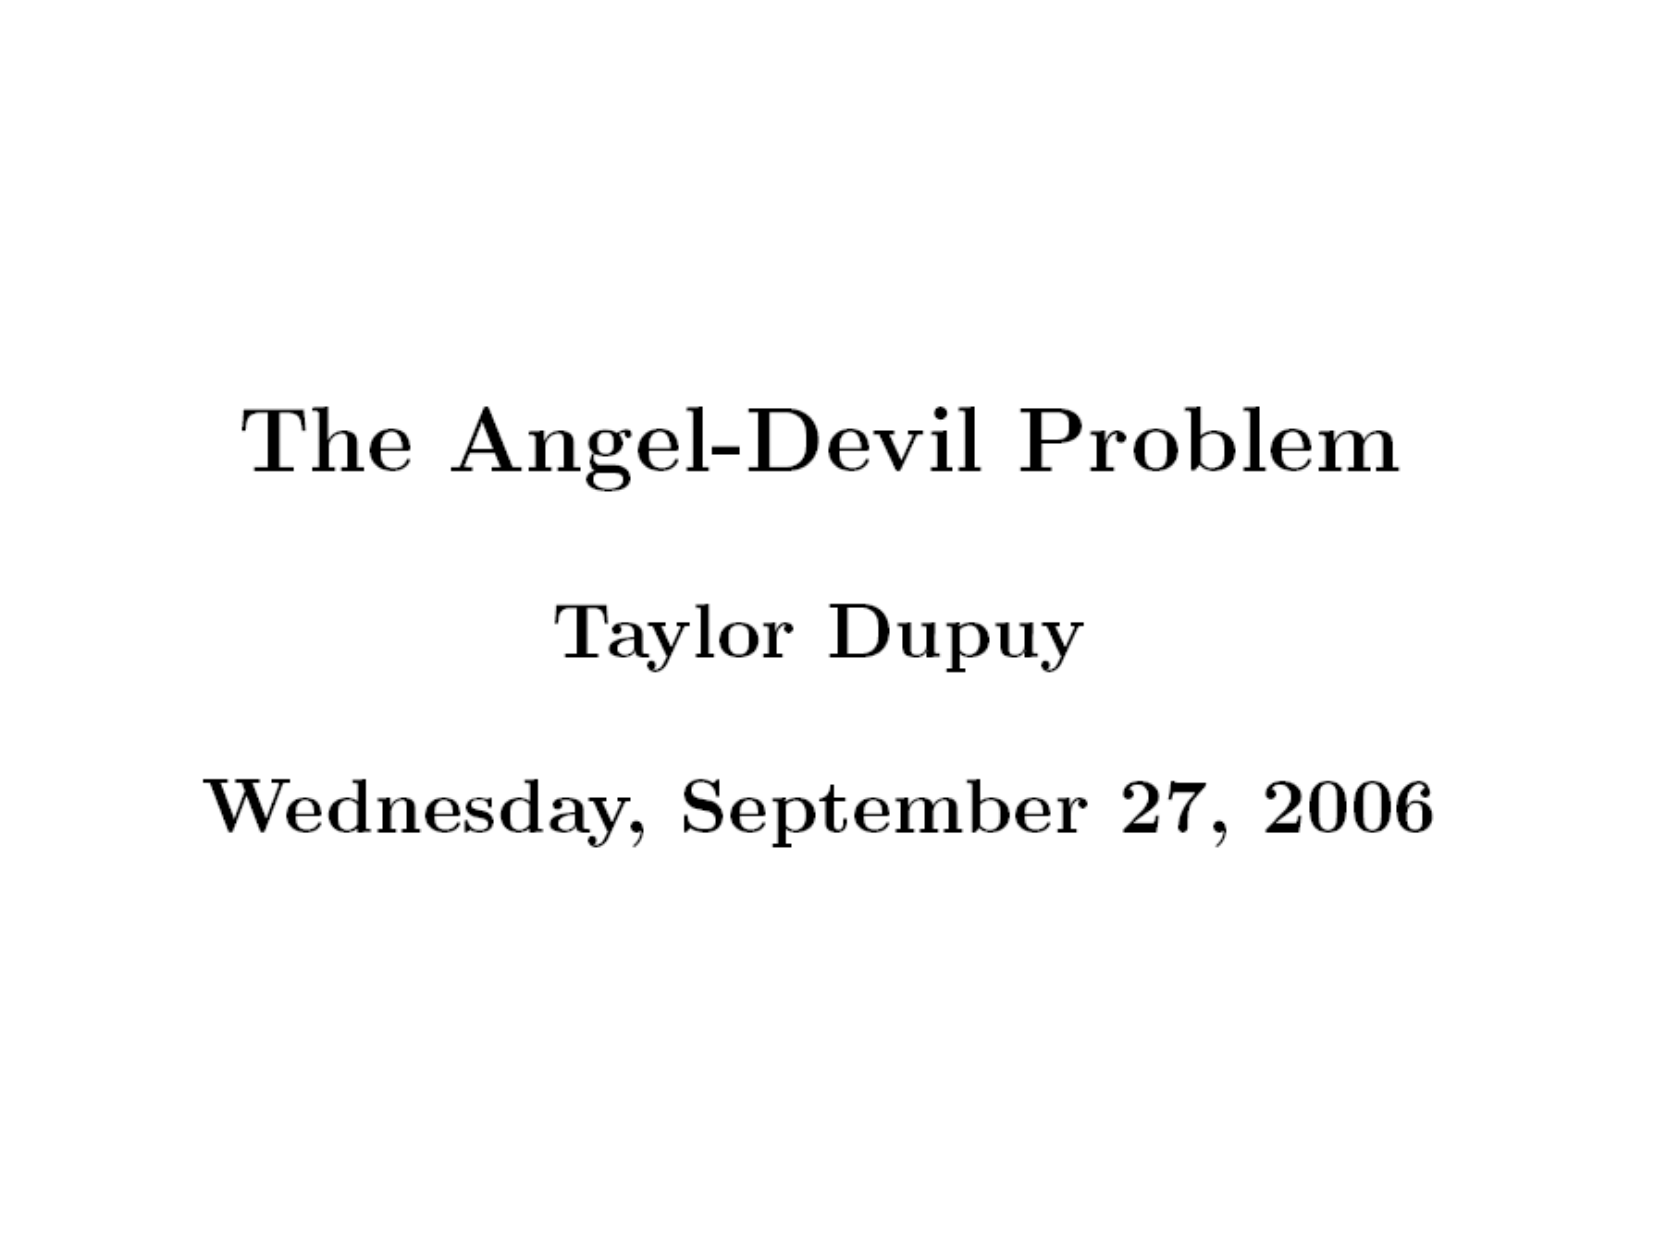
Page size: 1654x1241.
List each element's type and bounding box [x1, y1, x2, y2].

picture [185, 383, 1469, 857]
